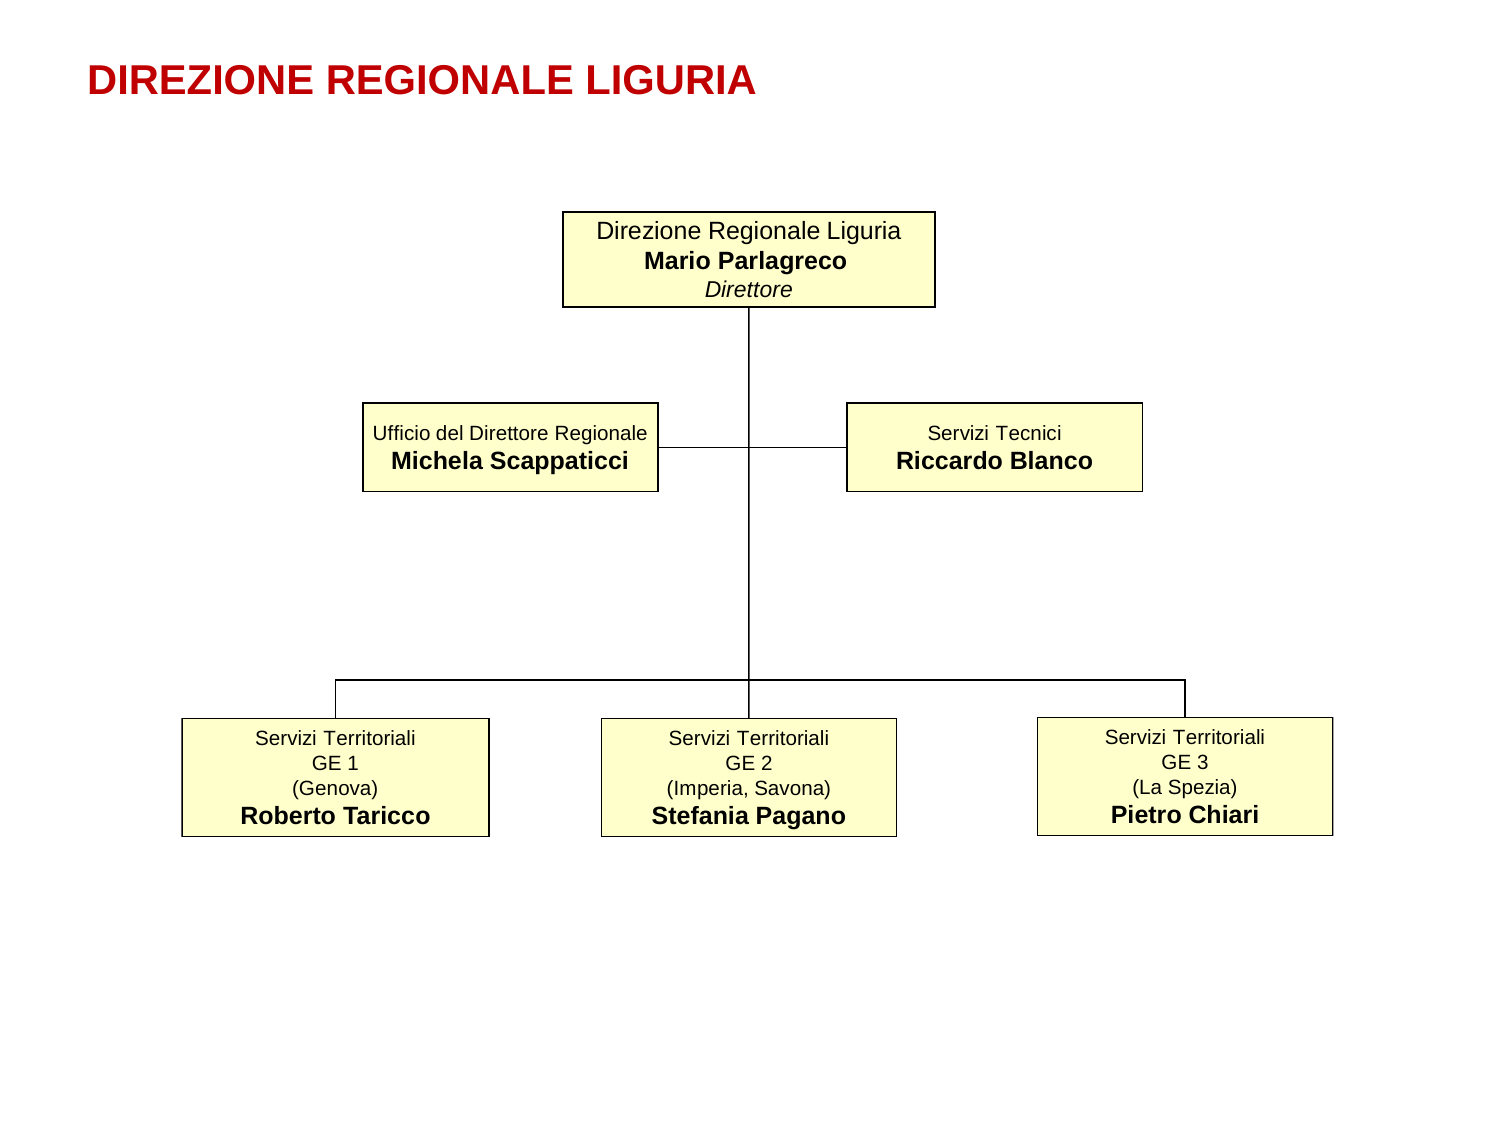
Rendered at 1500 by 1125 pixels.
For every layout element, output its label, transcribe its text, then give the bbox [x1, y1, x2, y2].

picture [181, 207, 1334, 845]
text_box DIREZIONE REGIONALE LIGURIA [72, 45, 1462, 128]
